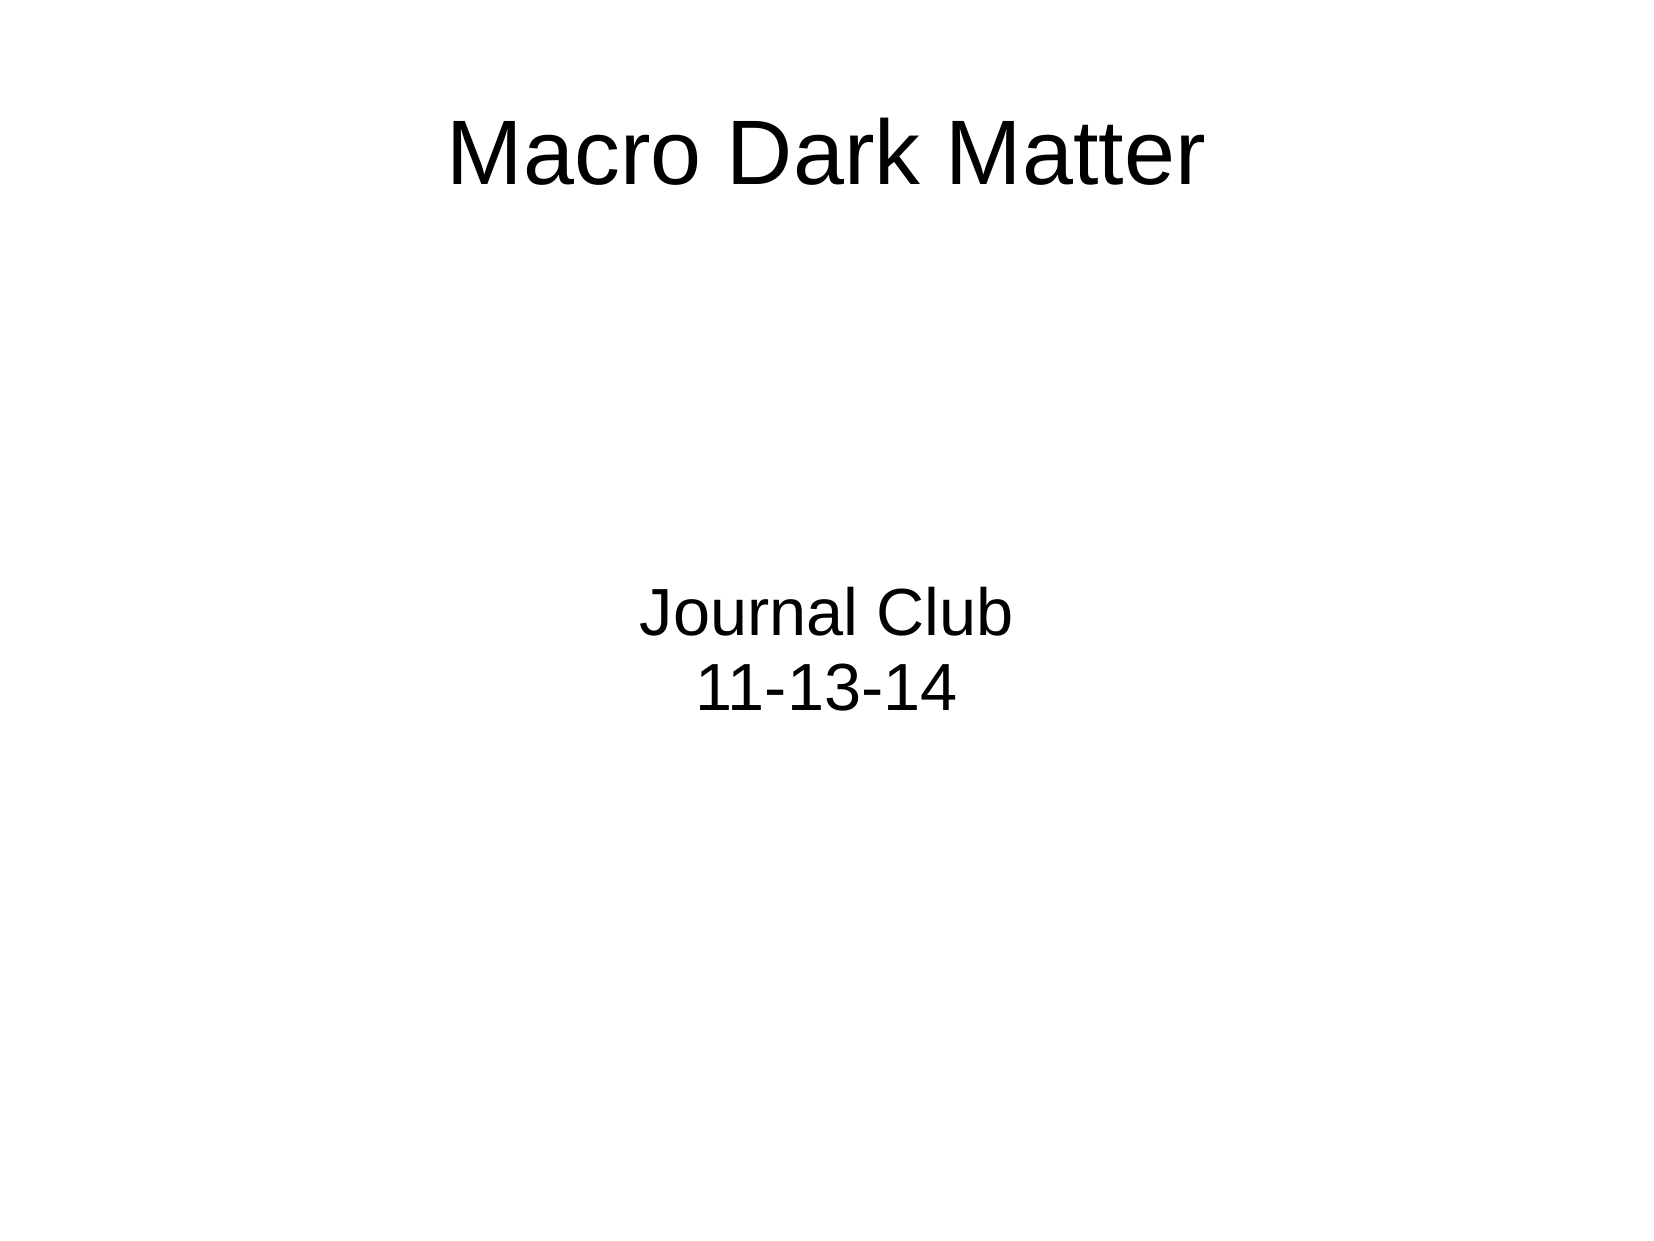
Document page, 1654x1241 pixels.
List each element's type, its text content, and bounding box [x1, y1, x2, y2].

title Macro Dark Matter [82, 49, 1571, 257]
subtitle Journal Club 11-13-14 [82, 290, 1571, 1010]
